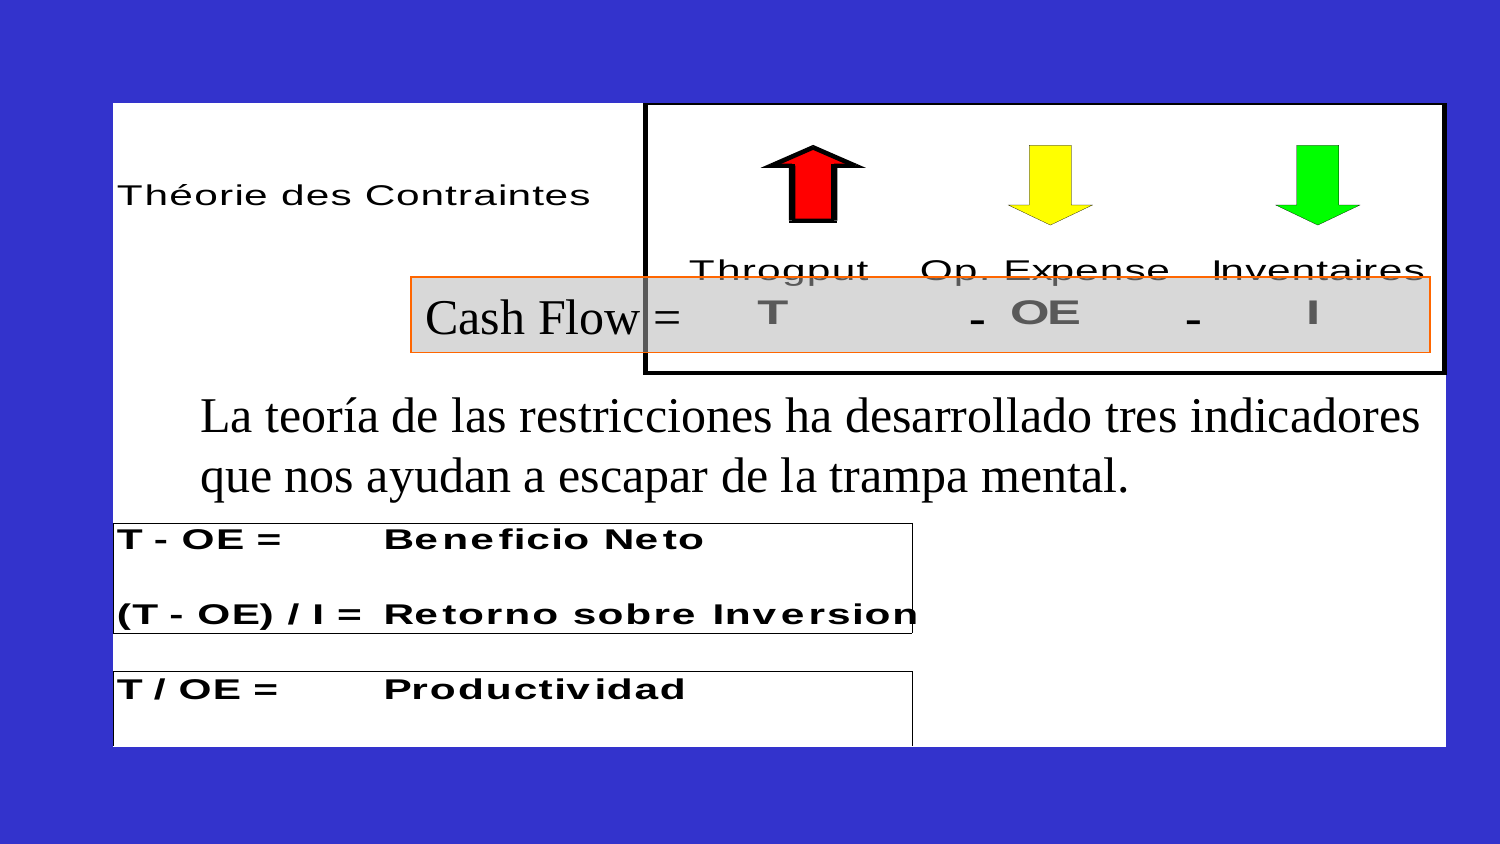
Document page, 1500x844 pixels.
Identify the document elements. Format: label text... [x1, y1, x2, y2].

text_box La teoría de las restricciones ha desarrollado tres indicadores que nos ayudan a escapar de la trampa mental. [185, 374, 1438, 511]
chart [112, 103, 1450, 751]
text_box Cash Flow = - - [410, 276, 1430, 353]
